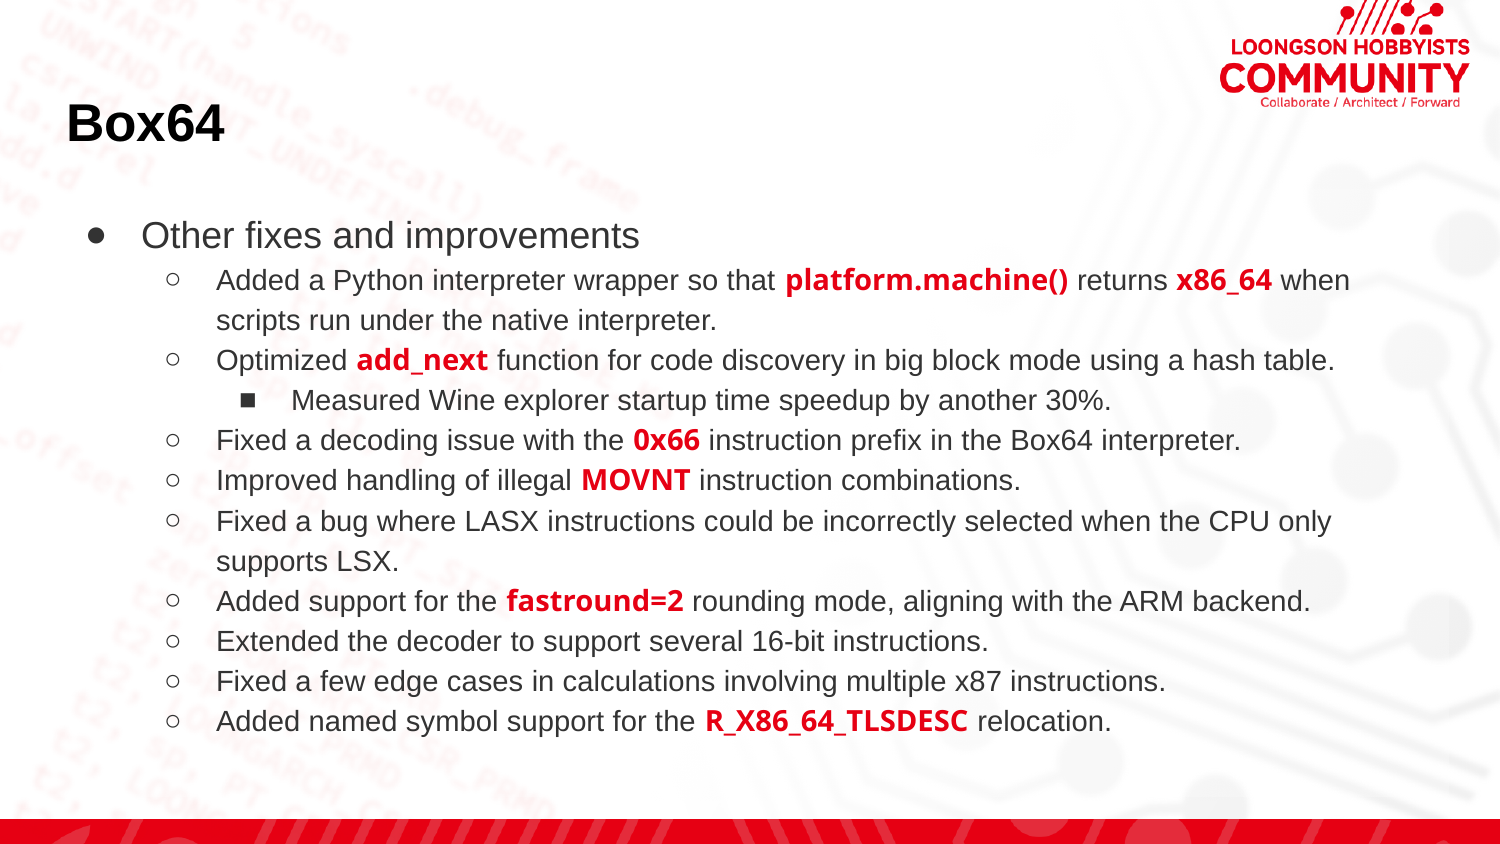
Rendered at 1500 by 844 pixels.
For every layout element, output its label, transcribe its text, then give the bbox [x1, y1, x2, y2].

picture [0, 0, 1500, 844]
title Box64 [51, 72, 1449, 167]
list Other fixes and improvements Added a Python interpreter wrapper so that platform.machine() returns x86_64 when scripts run under the native interpreter. Optimized add_next function for code discovery in big block mode using a hash table. Measured Wine explorer startup time speedup by another 30%. Fixed a decoding issue with the 0x66 instruction prefix in the Box64 interpreter. Improved handling of illegal MOVNT instruction combinations. Fixed a bug where LASX instructions could be incorrectly selected when the CPU only supports LSX. Added support for the fastround=2 rounding mode, aligning with the ARM backend. Extended the decoder to support several 16‑bit instructions. Fixed a few edge cases in calculations involving multiple x87 instructions. Added named symbol support for the R_X86_64_TLSDESC relocation. [51, 189, 1449, 797]
